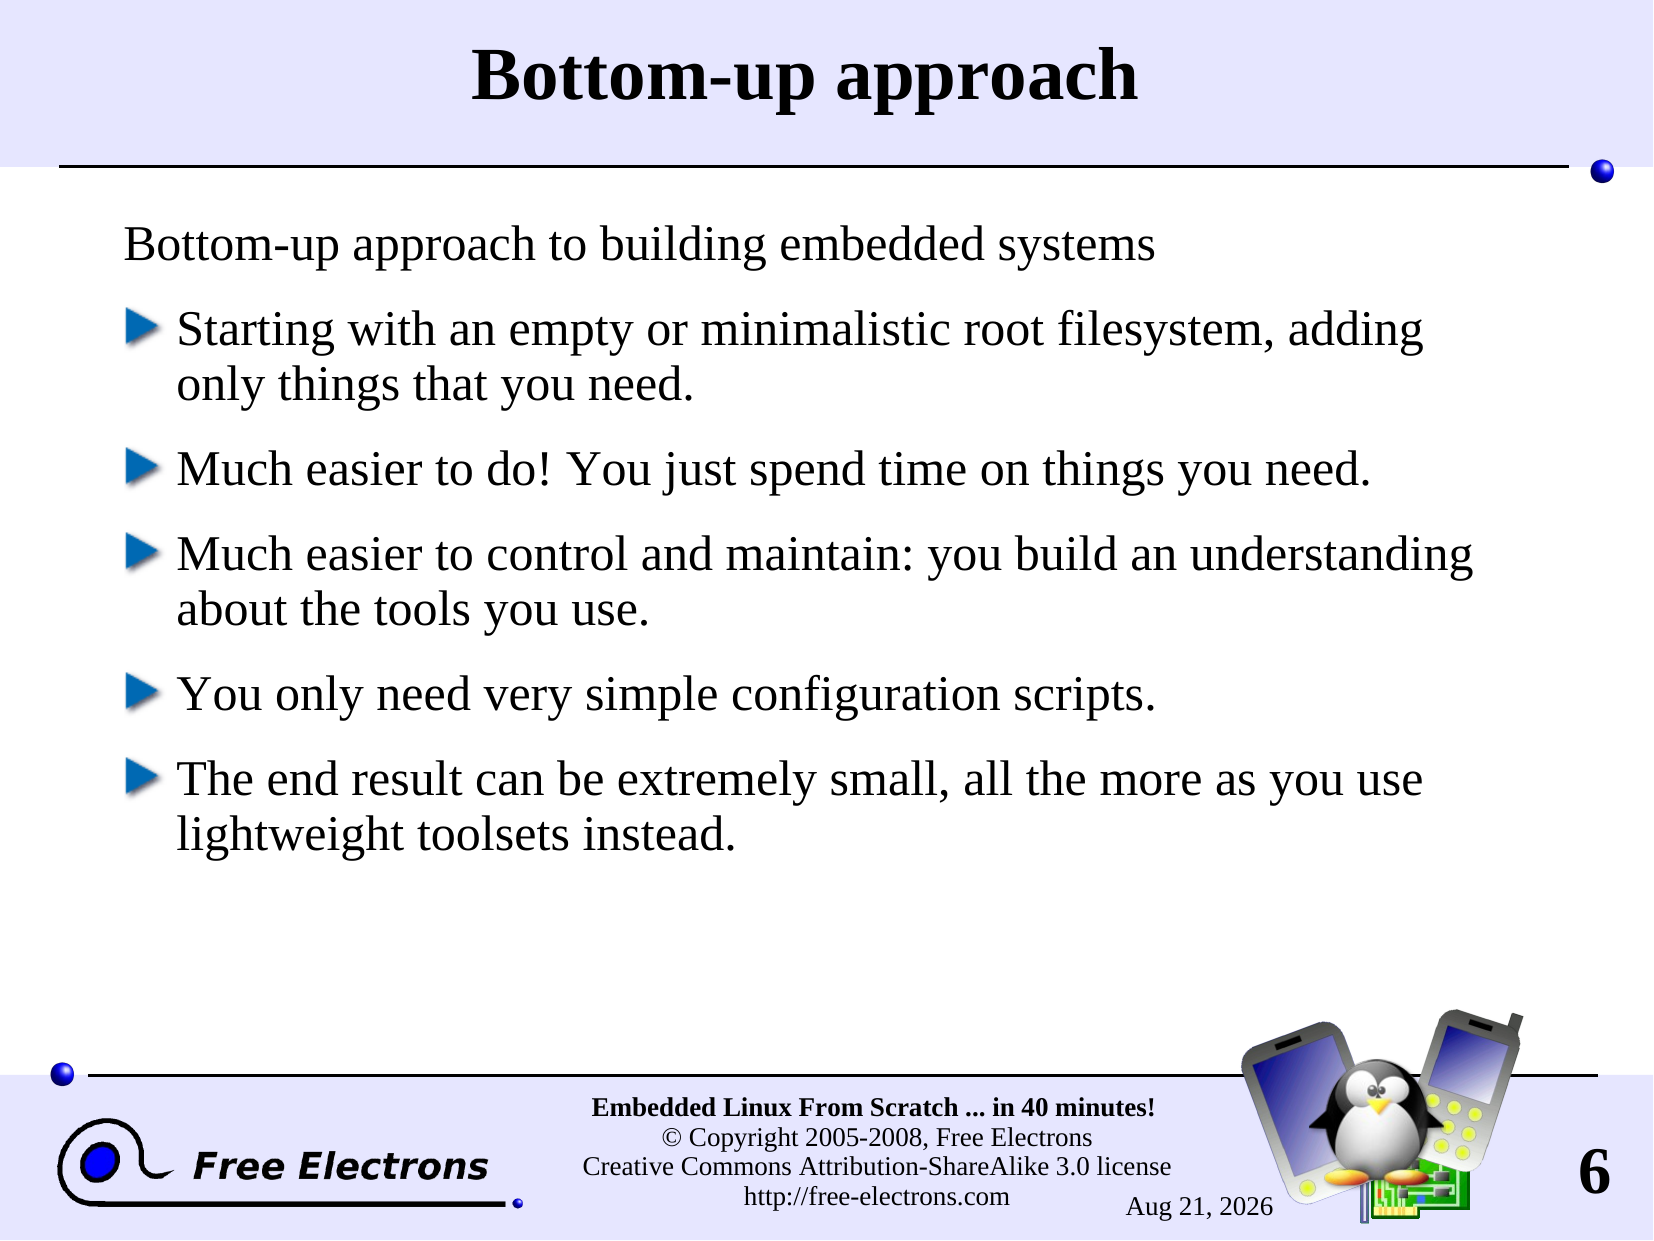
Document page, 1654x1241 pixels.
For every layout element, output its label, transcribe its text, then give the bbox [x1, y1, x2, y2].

list Bottom-up approach to building embedded systems Starting with an empty or minimalistic root filesystem, adding only things that you need. Much easier to do! You just spend time on things you need. Much easier to control and maintain: you build an understanding about the tools you use. You only need very simple configuration scripts. The end result can be extremely small, all the more as you use lightweight toolsets instead. [105, 216, 1518, 1040]
picture [50, 1107, 527, 1216]
picture [1225, 1007, 1538, 1241]
title Bottom-up approach [60, 25, 1551, 124]
